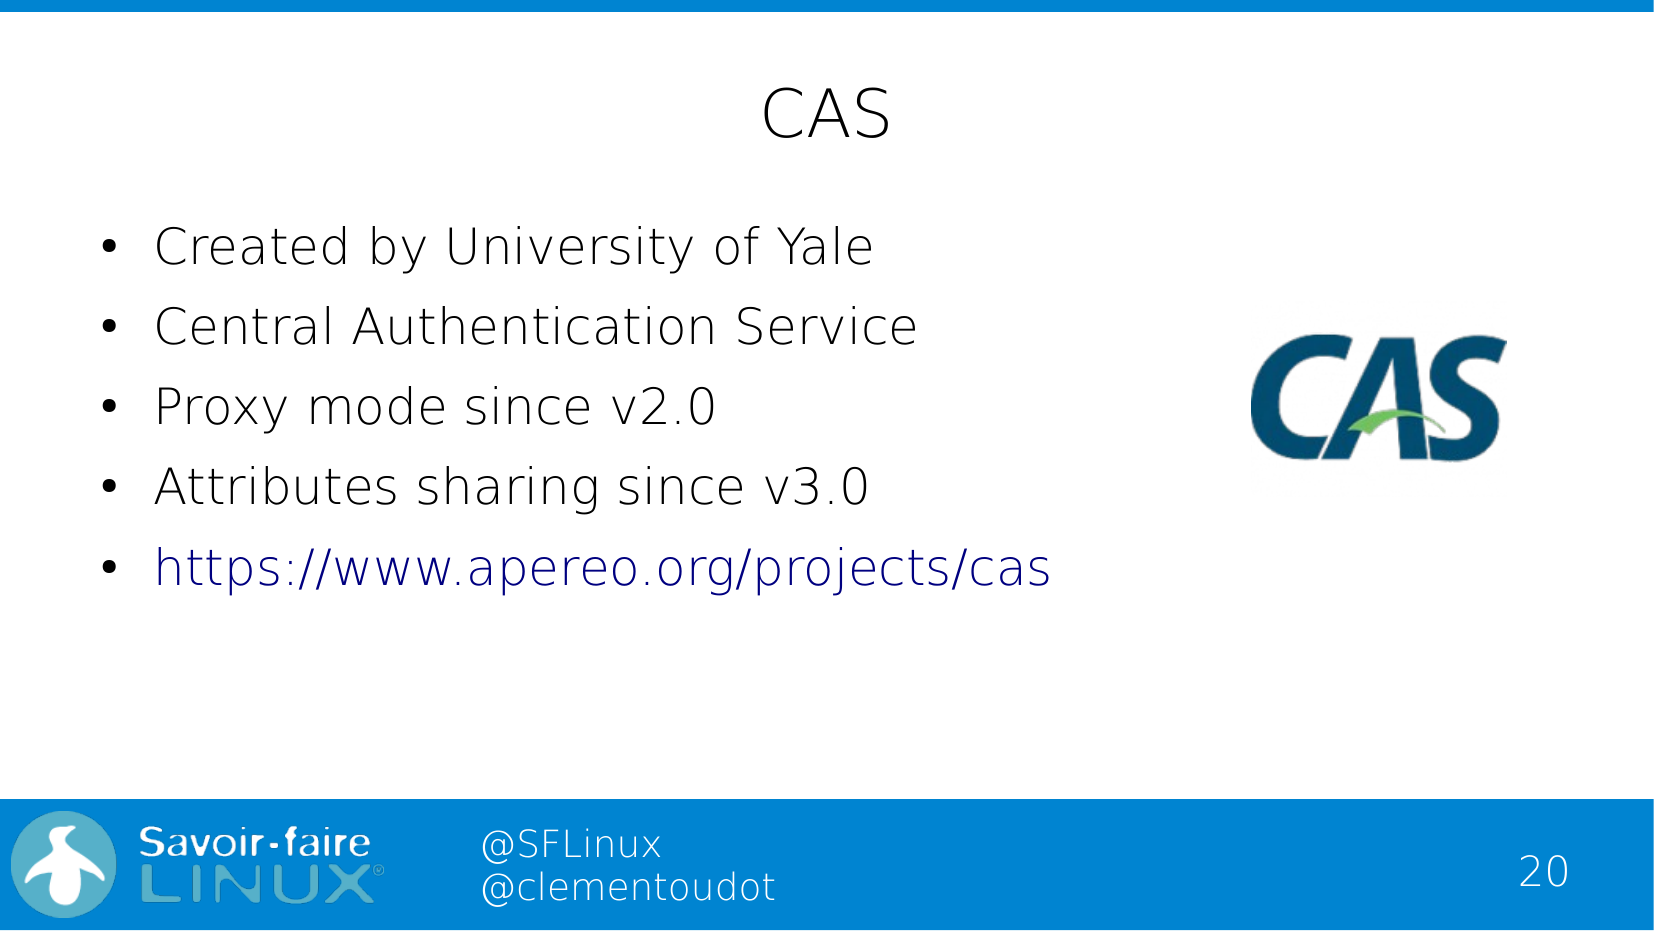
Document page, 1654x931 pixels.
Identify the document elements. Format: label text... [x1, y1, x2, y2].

picture [1282, 449, 1294, 453]
list Created by University of Yale Central Authentication Service Proxy mode since v2.0 Attributes sharing since v3.0 https://www.apereo.org/projects/cas [82, 217, 1571, 758]
title CAS [82, 37, 1571, 193]
picture [1277, 429, 1288, 440]
picture [1251, 300, 1507, 497]
picture [11, 811, 384, 918]
